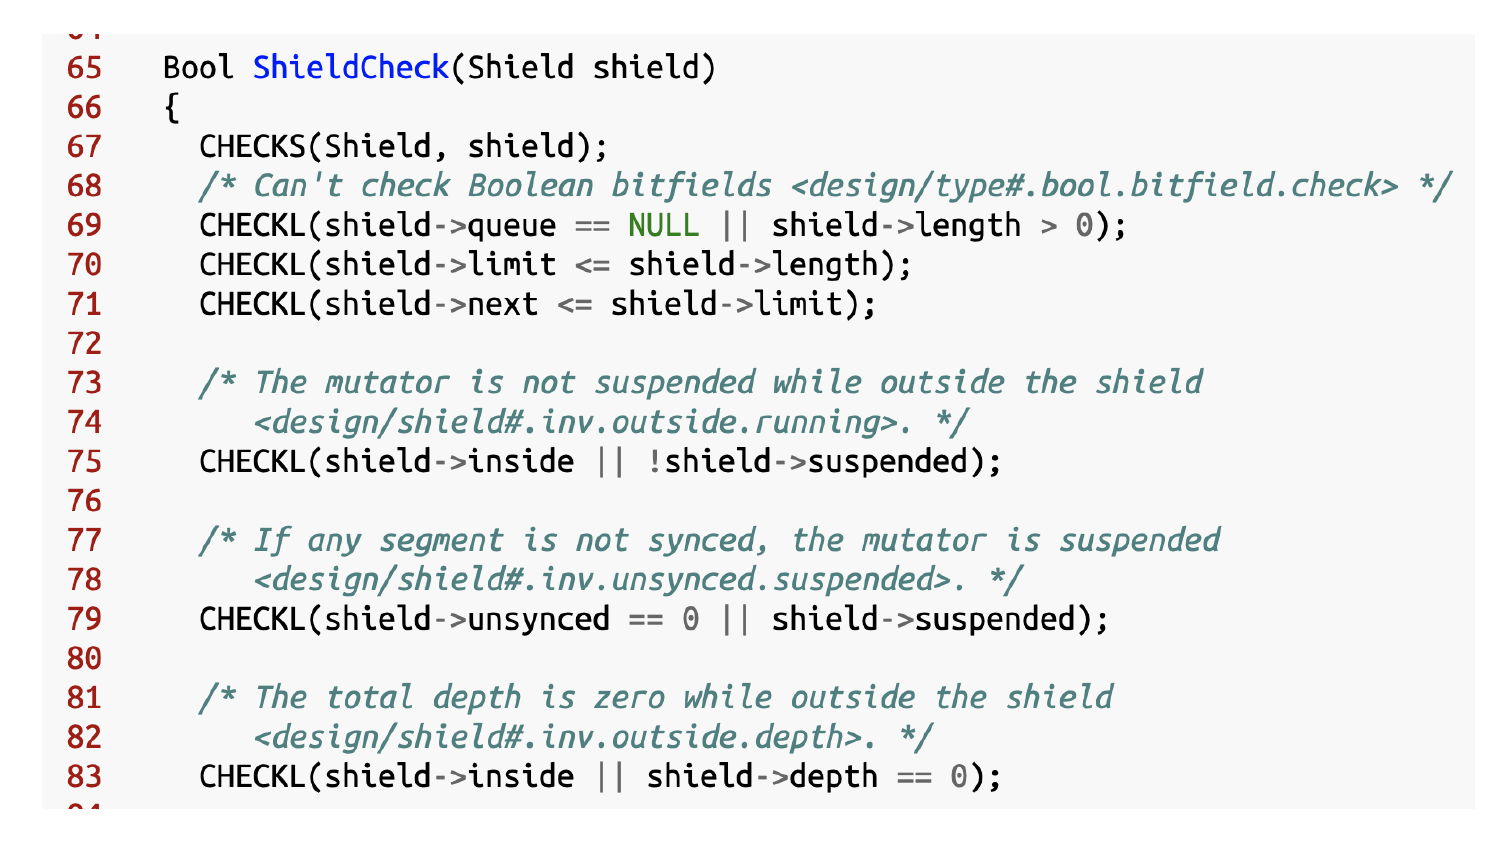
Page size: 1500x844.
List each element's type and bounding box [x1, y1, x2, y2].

picture [24, 34, 1475, 809]
